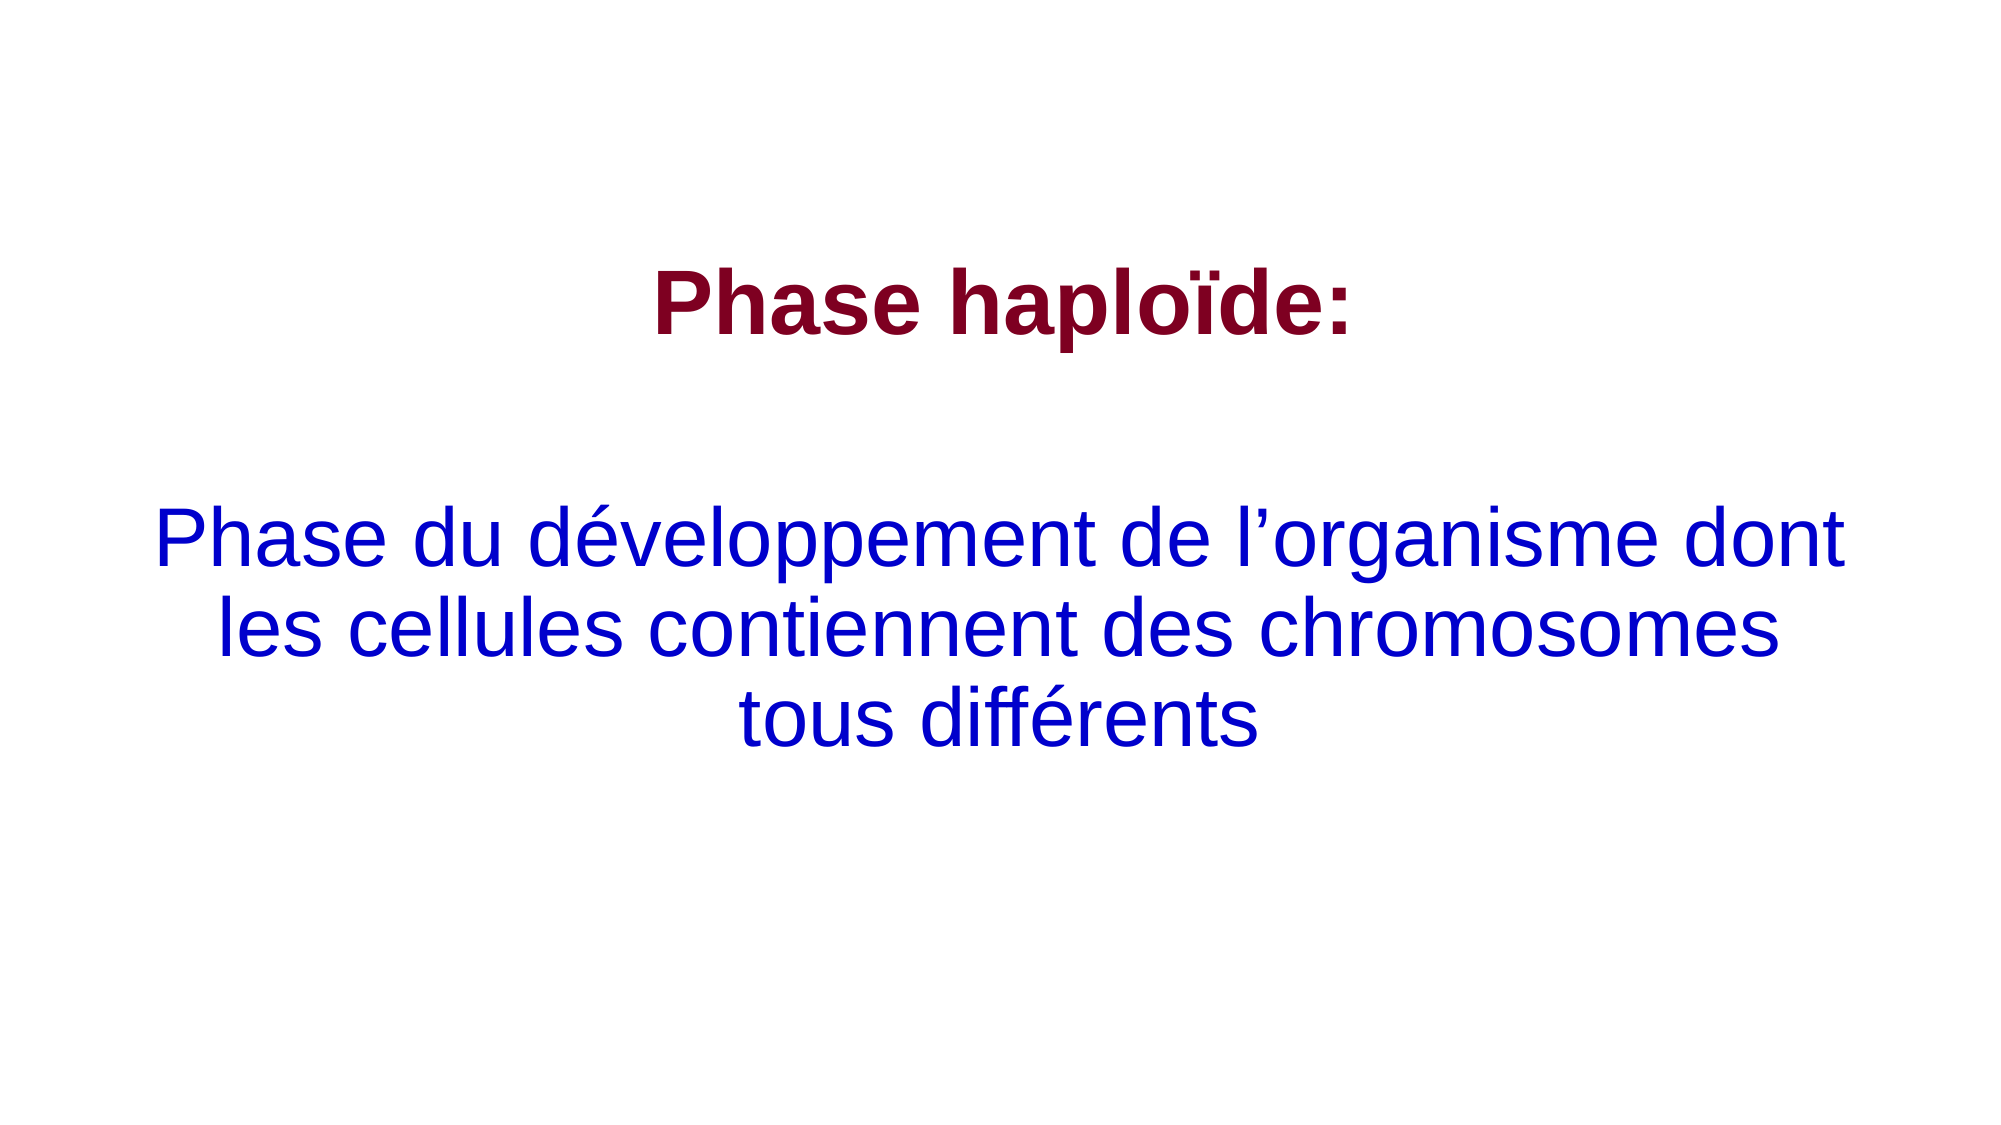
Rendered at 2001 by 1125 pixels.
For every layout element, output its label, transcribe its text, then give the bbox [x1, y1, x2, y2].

list Phase du développement de l’organisme dont les cellules contiennent des chromosomes tous différents [137, 487, 1863, 911]
title Phase haploïde: [141, 248, 1867, 435]
